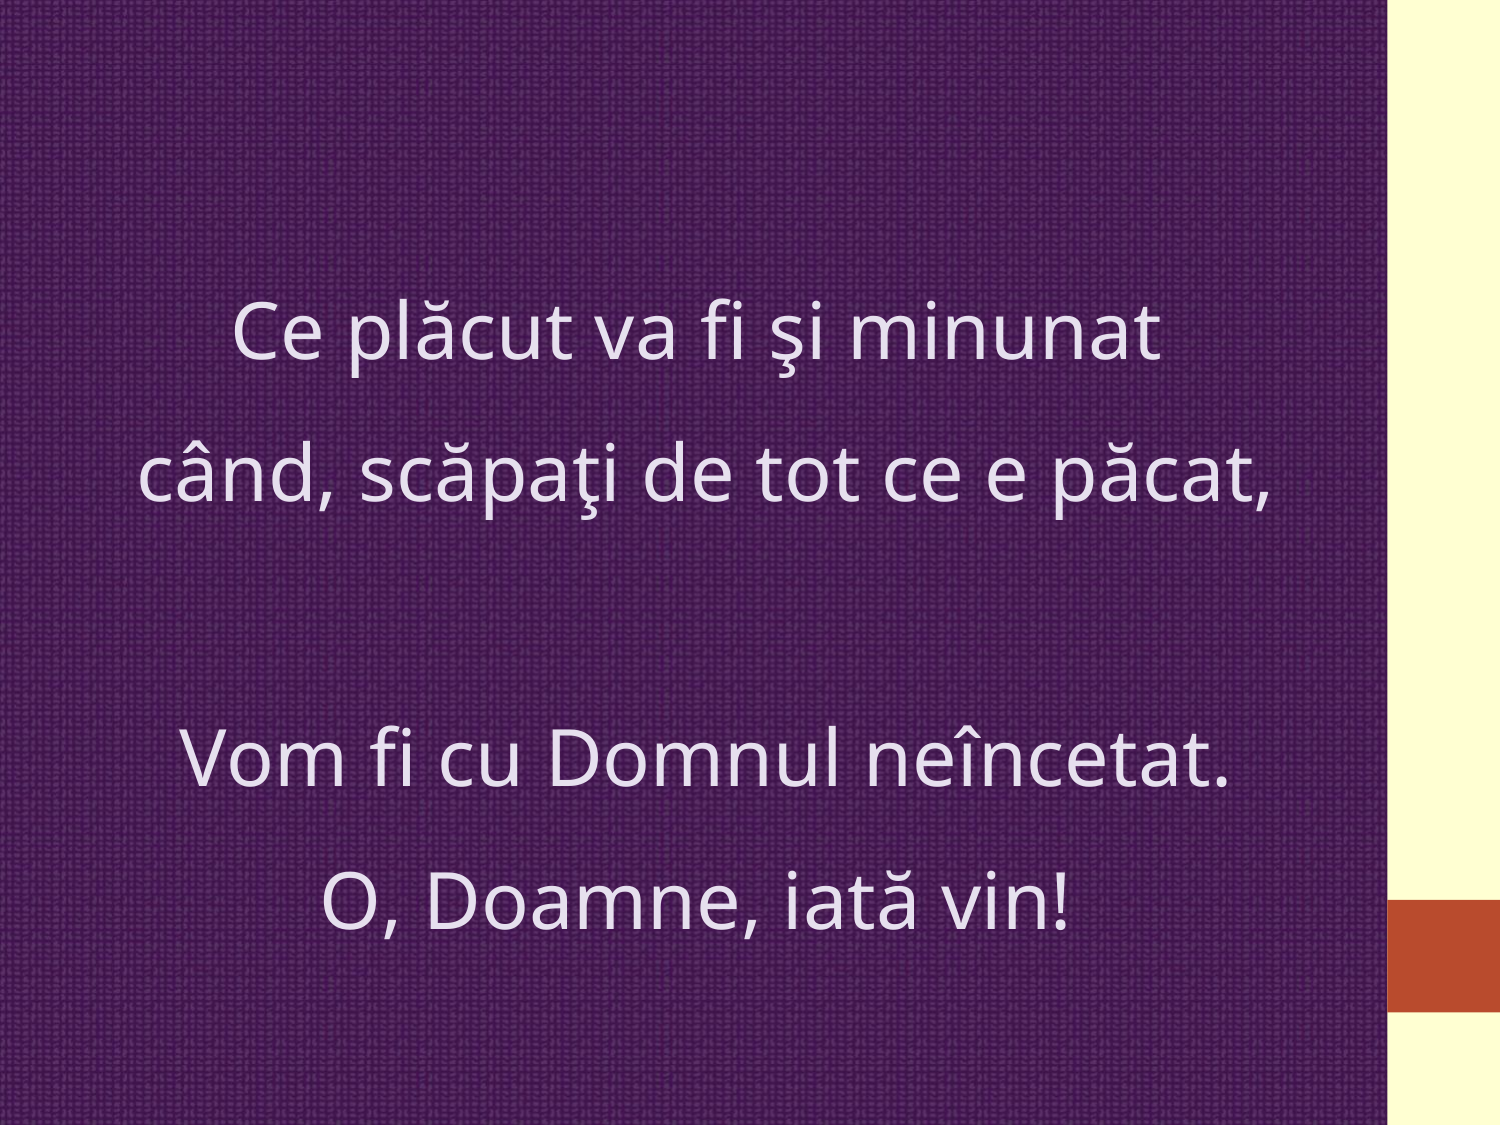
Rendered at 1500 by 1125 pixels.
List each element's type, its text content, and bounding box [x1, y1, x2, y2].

text_box Ce plăcut va fi şi minunat când, scăpaţi de tot ce e păcat, Vom fi cu Domnul neîncetat. O, Doamne, iată vin! [112, 224, 1300, 953]
picture [0, 0, 1387, 1125]
